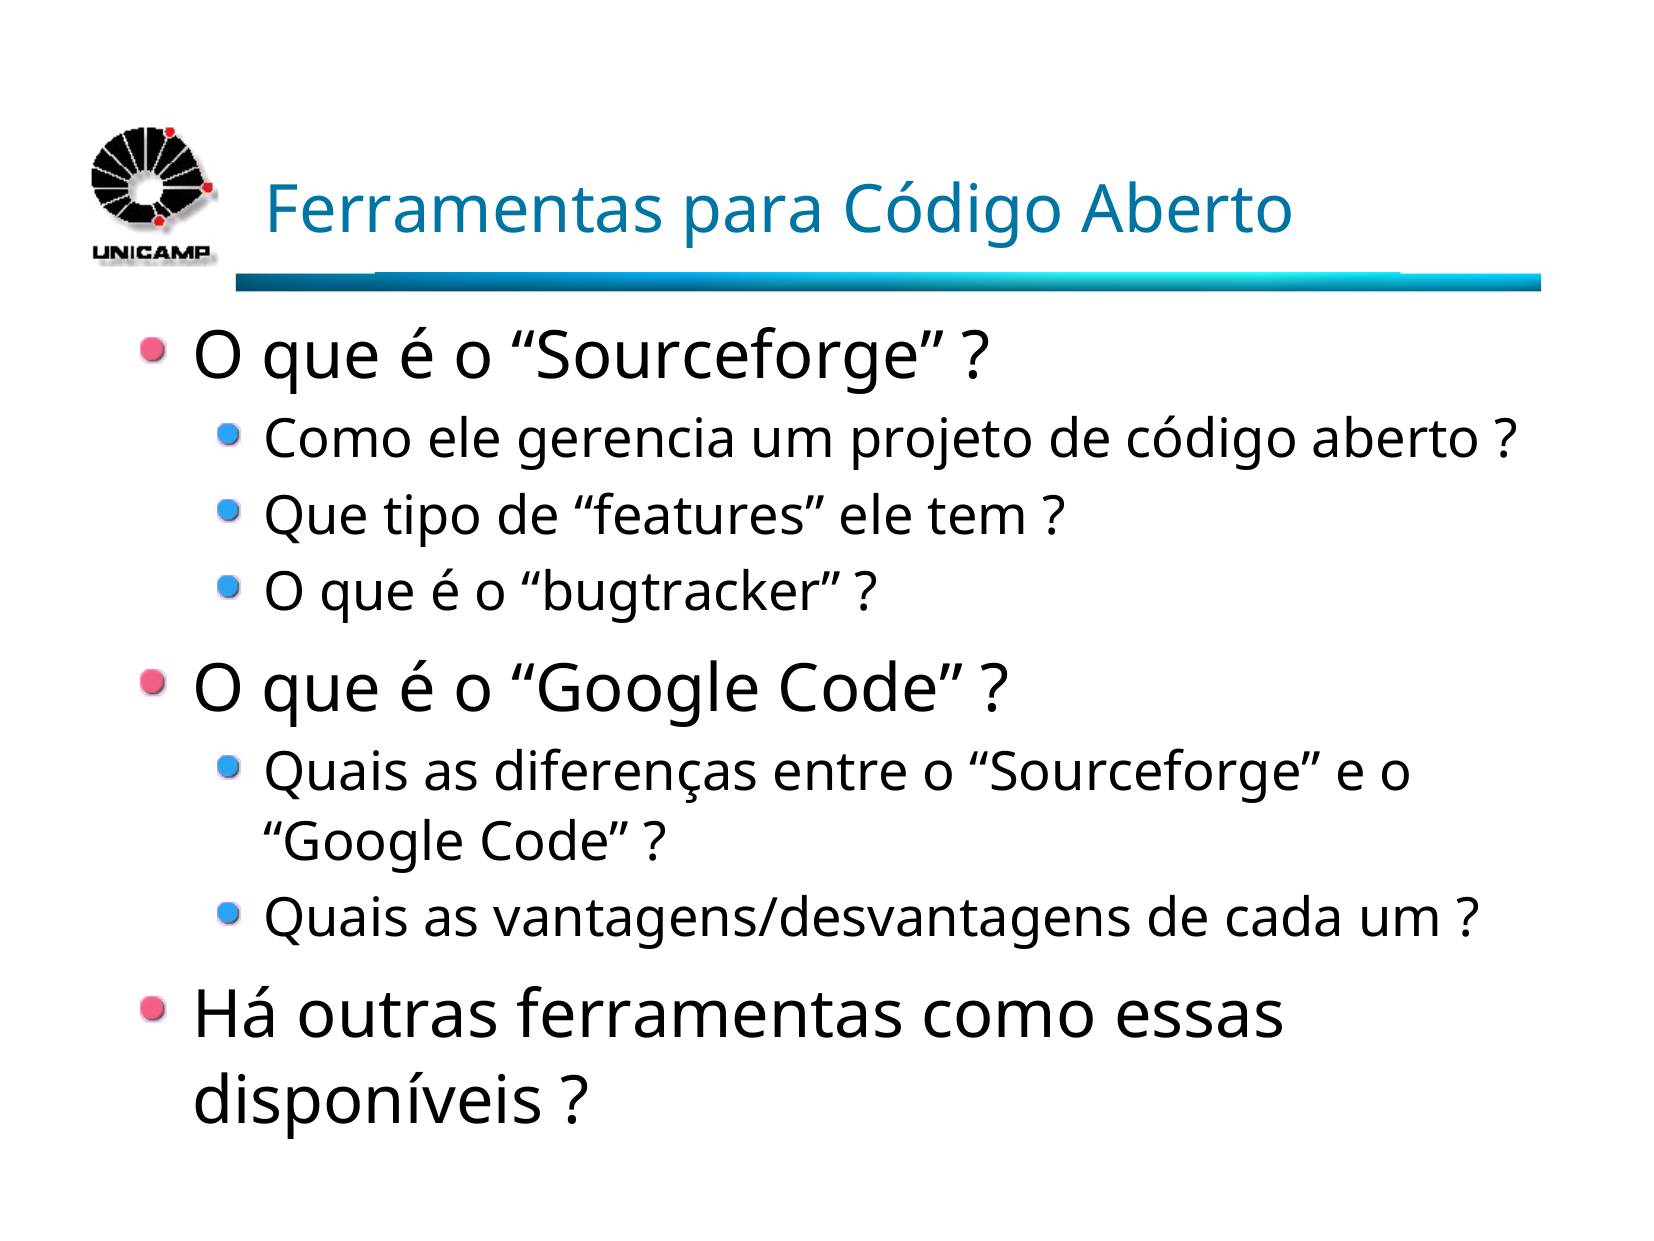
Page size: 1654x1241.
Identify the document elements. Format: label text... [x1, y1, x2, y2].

picture [125, 272, 1654, 295]
title Ferramentas para Código Aberto [264, 57, 1534, 250]
list O que é o “Sourceforge” ? Como ele gerencia um projeto de código aberto ? Que tipo de “features” ele tem ? O que é o “bugtracker” ? O que é o “Google Code” ? Quais as diferenças entre o “Sourceforge” e o “Google Code” ? Quais as vantagens/desvantagens de cada um ? Há outras ferramentas como essas disponíveis ? [121, 309, 1534, 1167]
